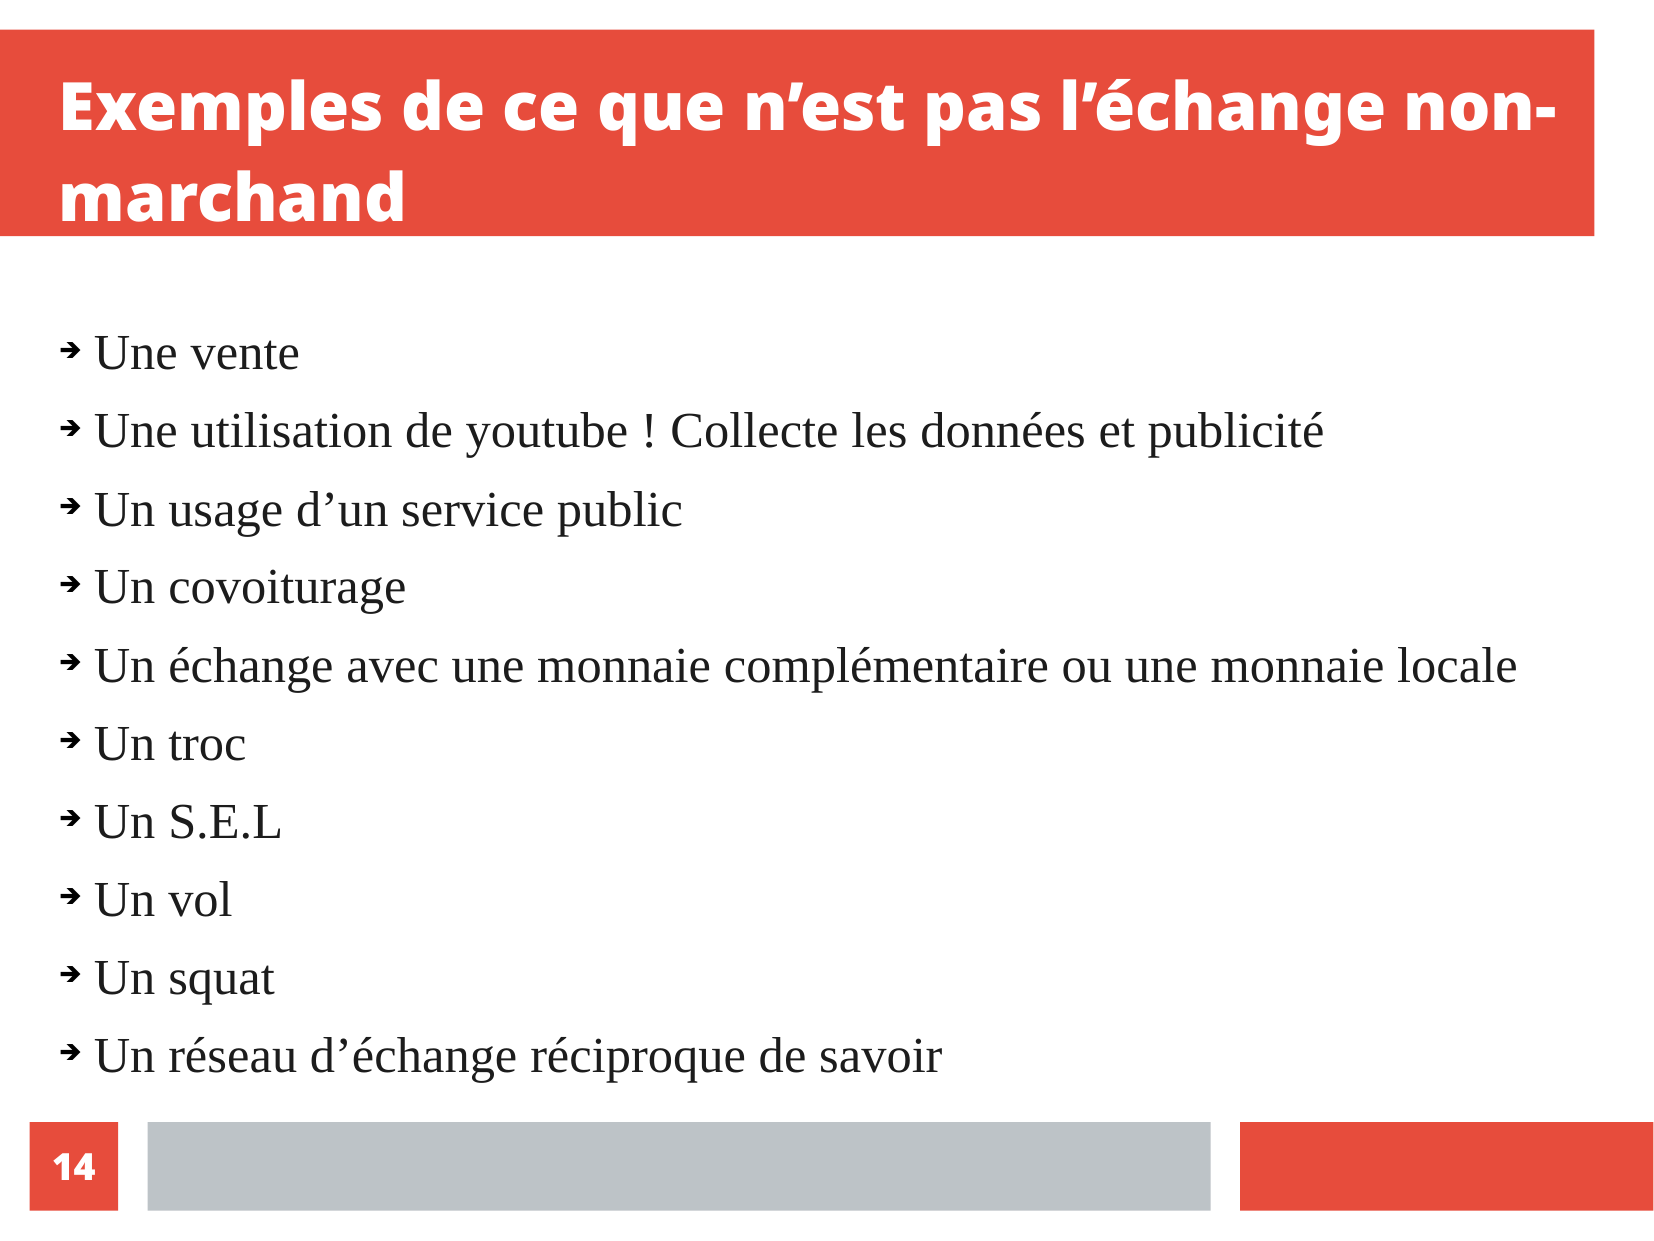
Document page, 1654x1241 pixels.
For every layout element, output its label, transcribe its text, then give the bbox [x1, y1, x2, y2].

list Une vente Une utilisation de youtube ! Collecte les données et publicité Un usage d’un service public Un covoiturage Un échange avec une monnaie complémentaire ou une monnaie locale Un troc Un S.E.L Un vol Un squat Un réseau d’échange réciproque de savoir [59, 324, 1565, 1093]
title Exemples de ce que n’est pas l’échange non-marchand [59, 59, 1595, 207]
